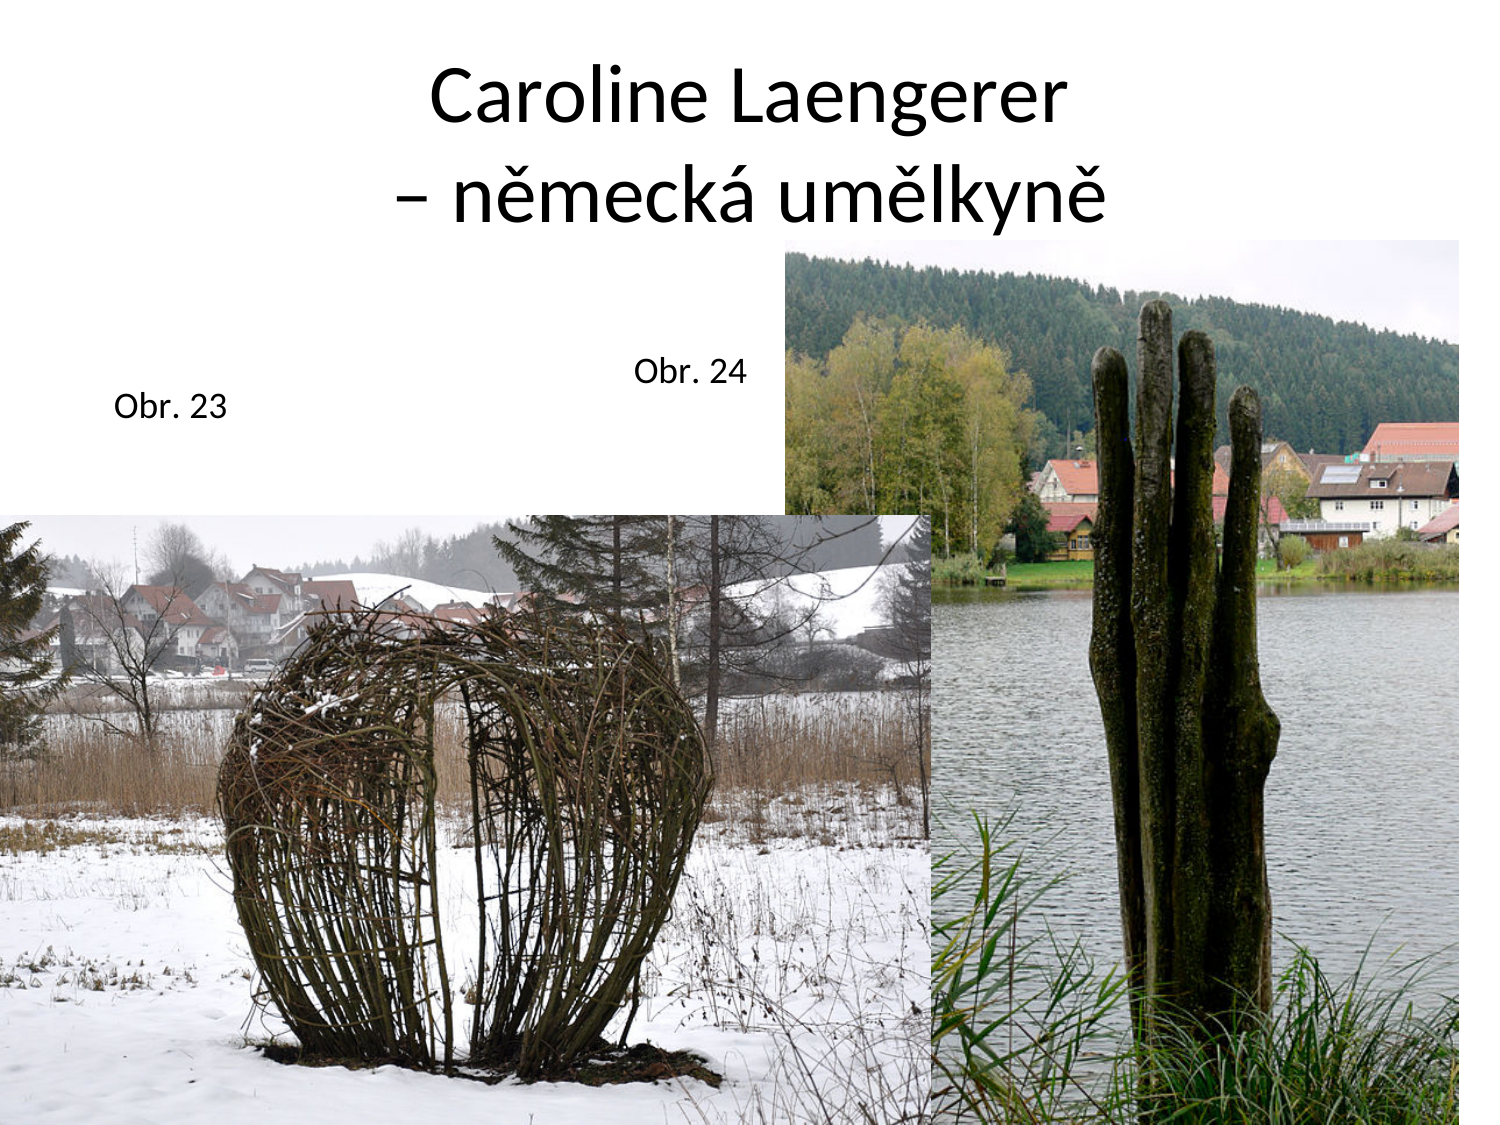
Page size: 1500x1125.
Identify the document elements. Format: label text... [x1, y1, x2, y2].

picture [0, 515, 931, 1125]
title Caroline Laengerer – německá umělkyně [75, 31, 1426, 247]
text_box [785, 240, 1459, 1125]
text_box Obr. 24 [619, 337, 763, 399]
text_box Obr. 23 [99, 373, 243, 434]
